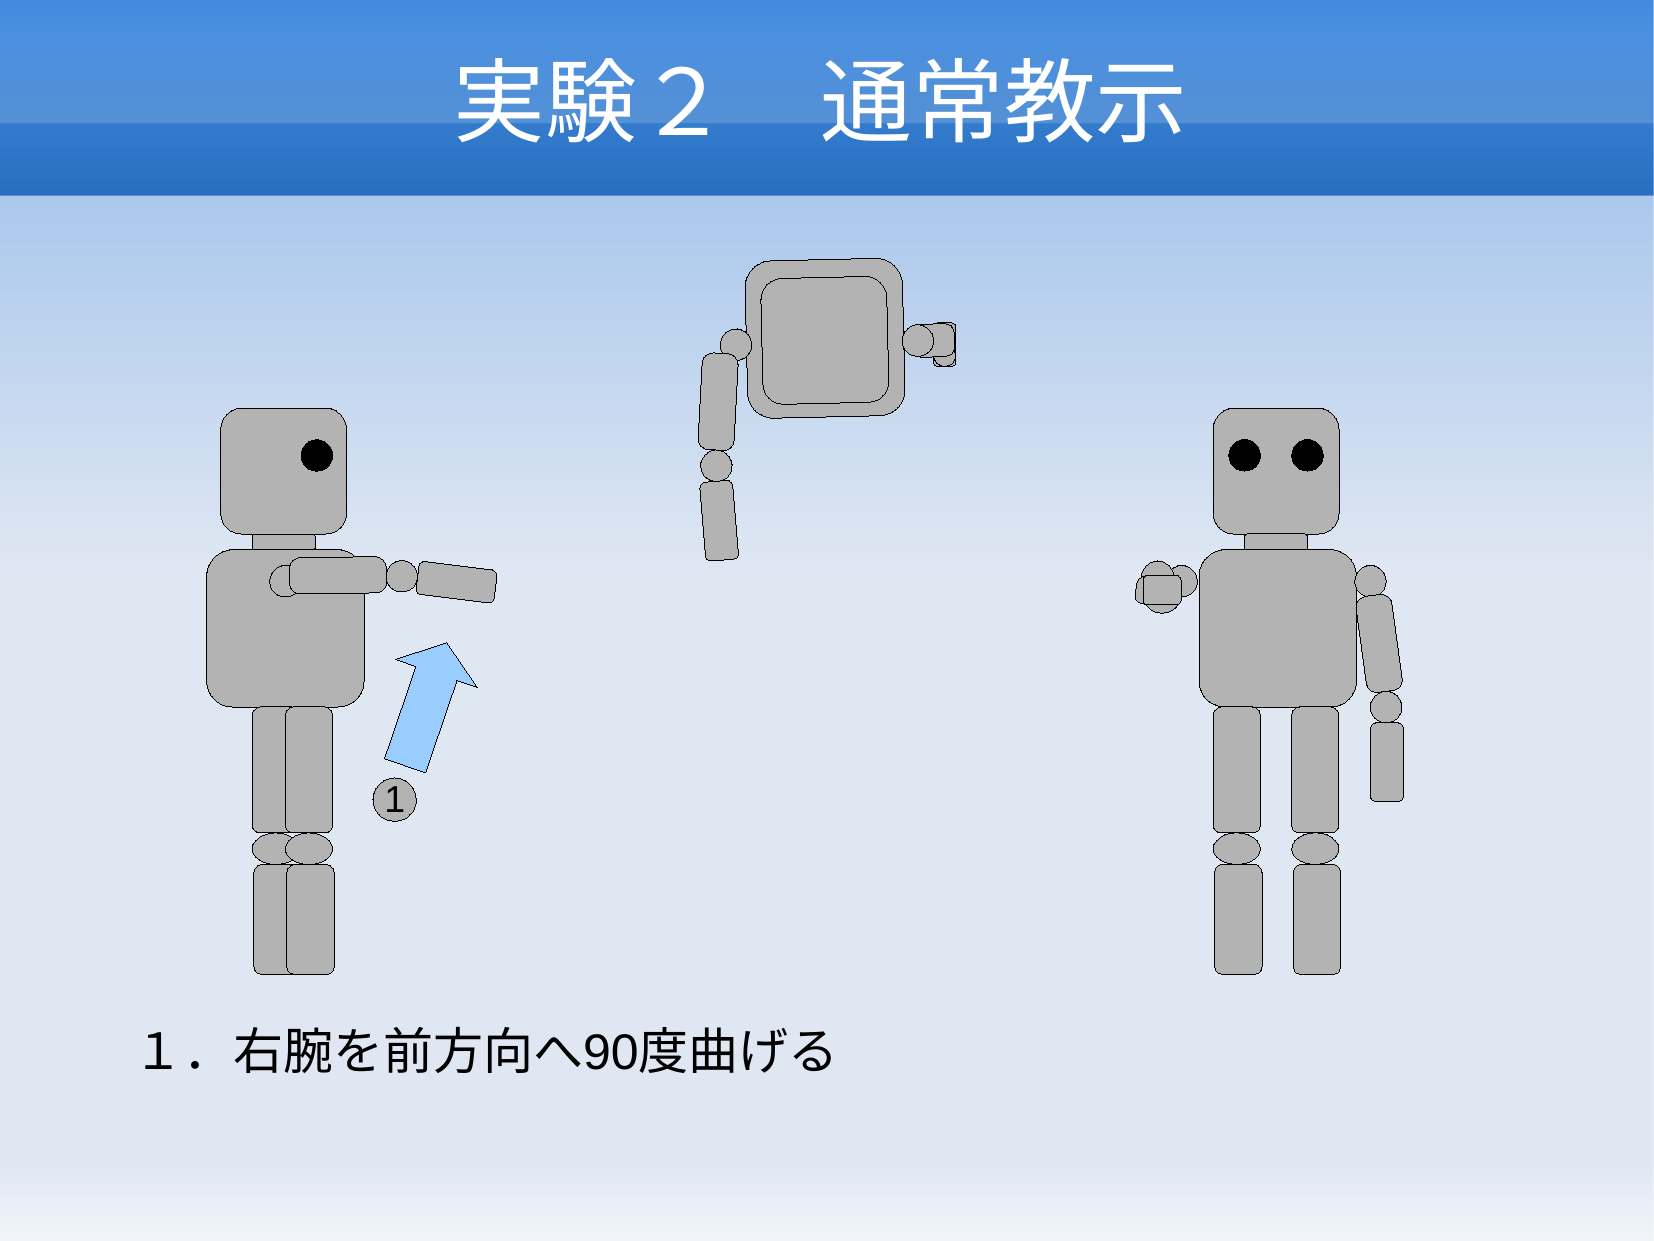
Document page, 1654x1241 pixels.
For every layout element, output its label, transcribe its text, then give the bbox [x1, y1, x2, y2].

text_box [206, 408, 497, 975]
text_box [1199, 408, 1404, 975]
picture [0, 0, 1654, 1241]
text_box 1 [372, 777, 417, 822]
text_box １．右腕を前方向へ90度曲げる [118, 1003, 1536, 1213]
text_box [698, 258, 956, 561]
text_box [384, 642, 478, 773]
title 実験２ 通常教示 [76, 7, 1565, 200]
text_box [1135, 560, 1198, 614]
